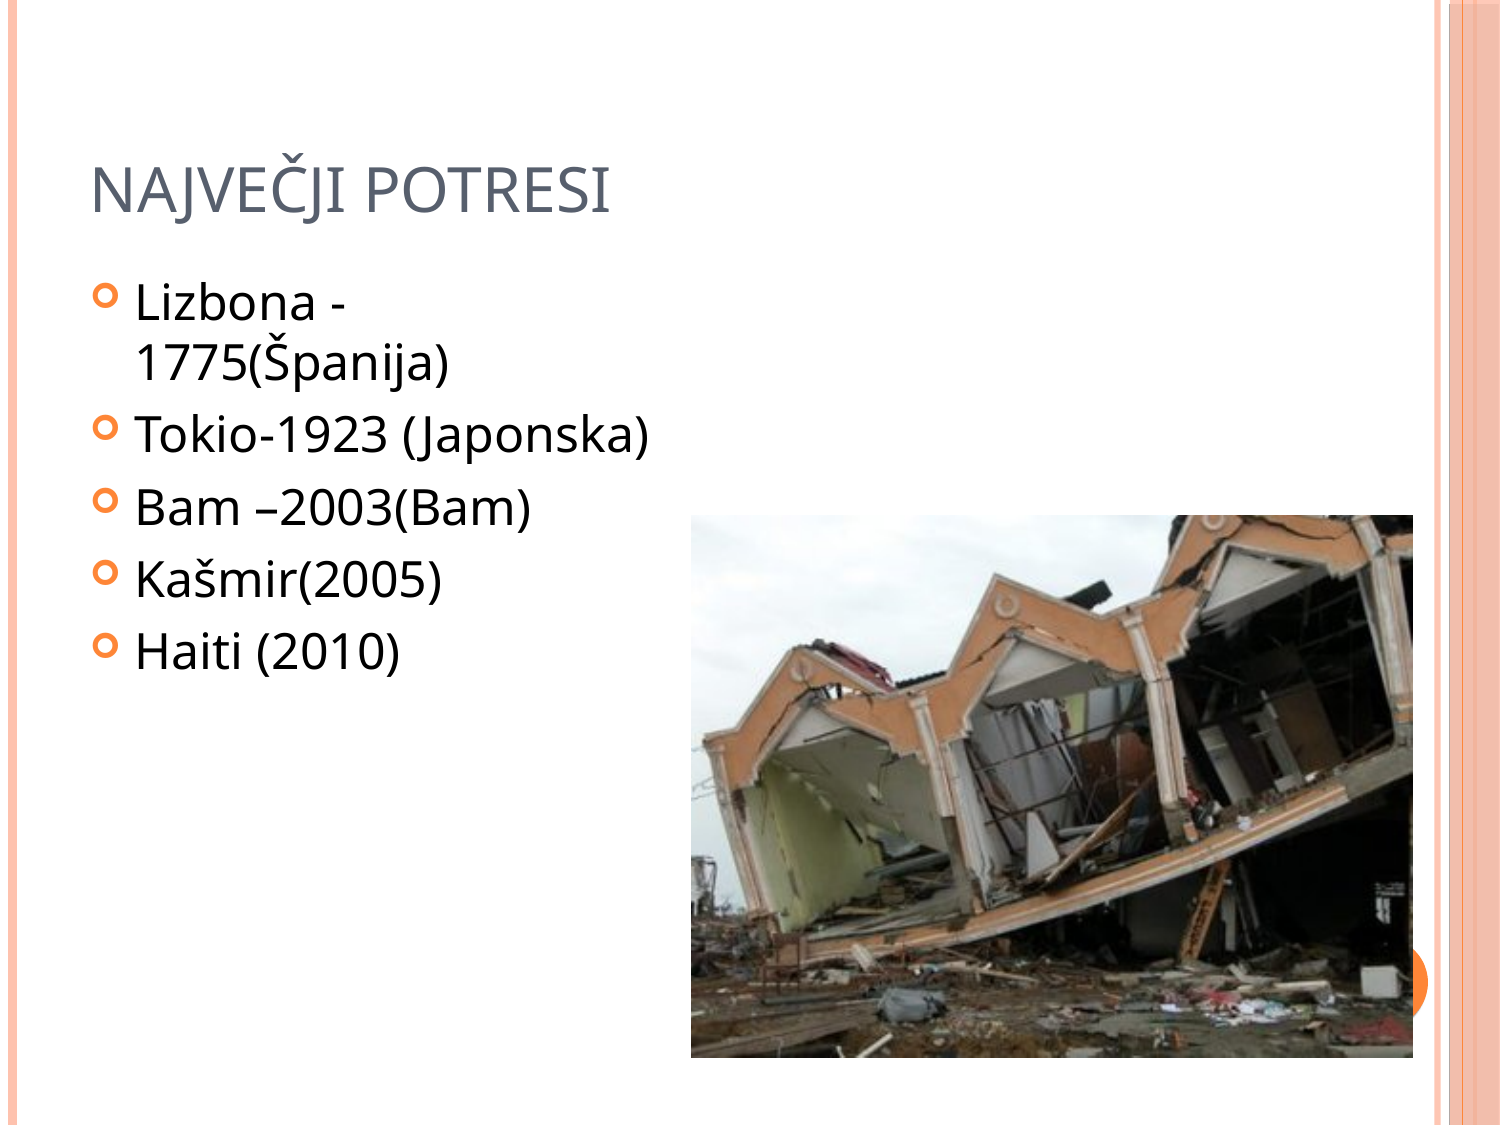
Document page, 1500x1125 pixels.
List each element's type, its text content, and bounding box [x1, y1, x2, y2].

picture [691, 515, 1413, 1058]
title Največji potresi [75, 45, 1300, 233]
list Lizbona -1775(Španija) Tokio-1923 (Japonska) Bam –2003(Bam) Kašmir(2005) Haiti (2010) [75, 262, 675, 1013]
